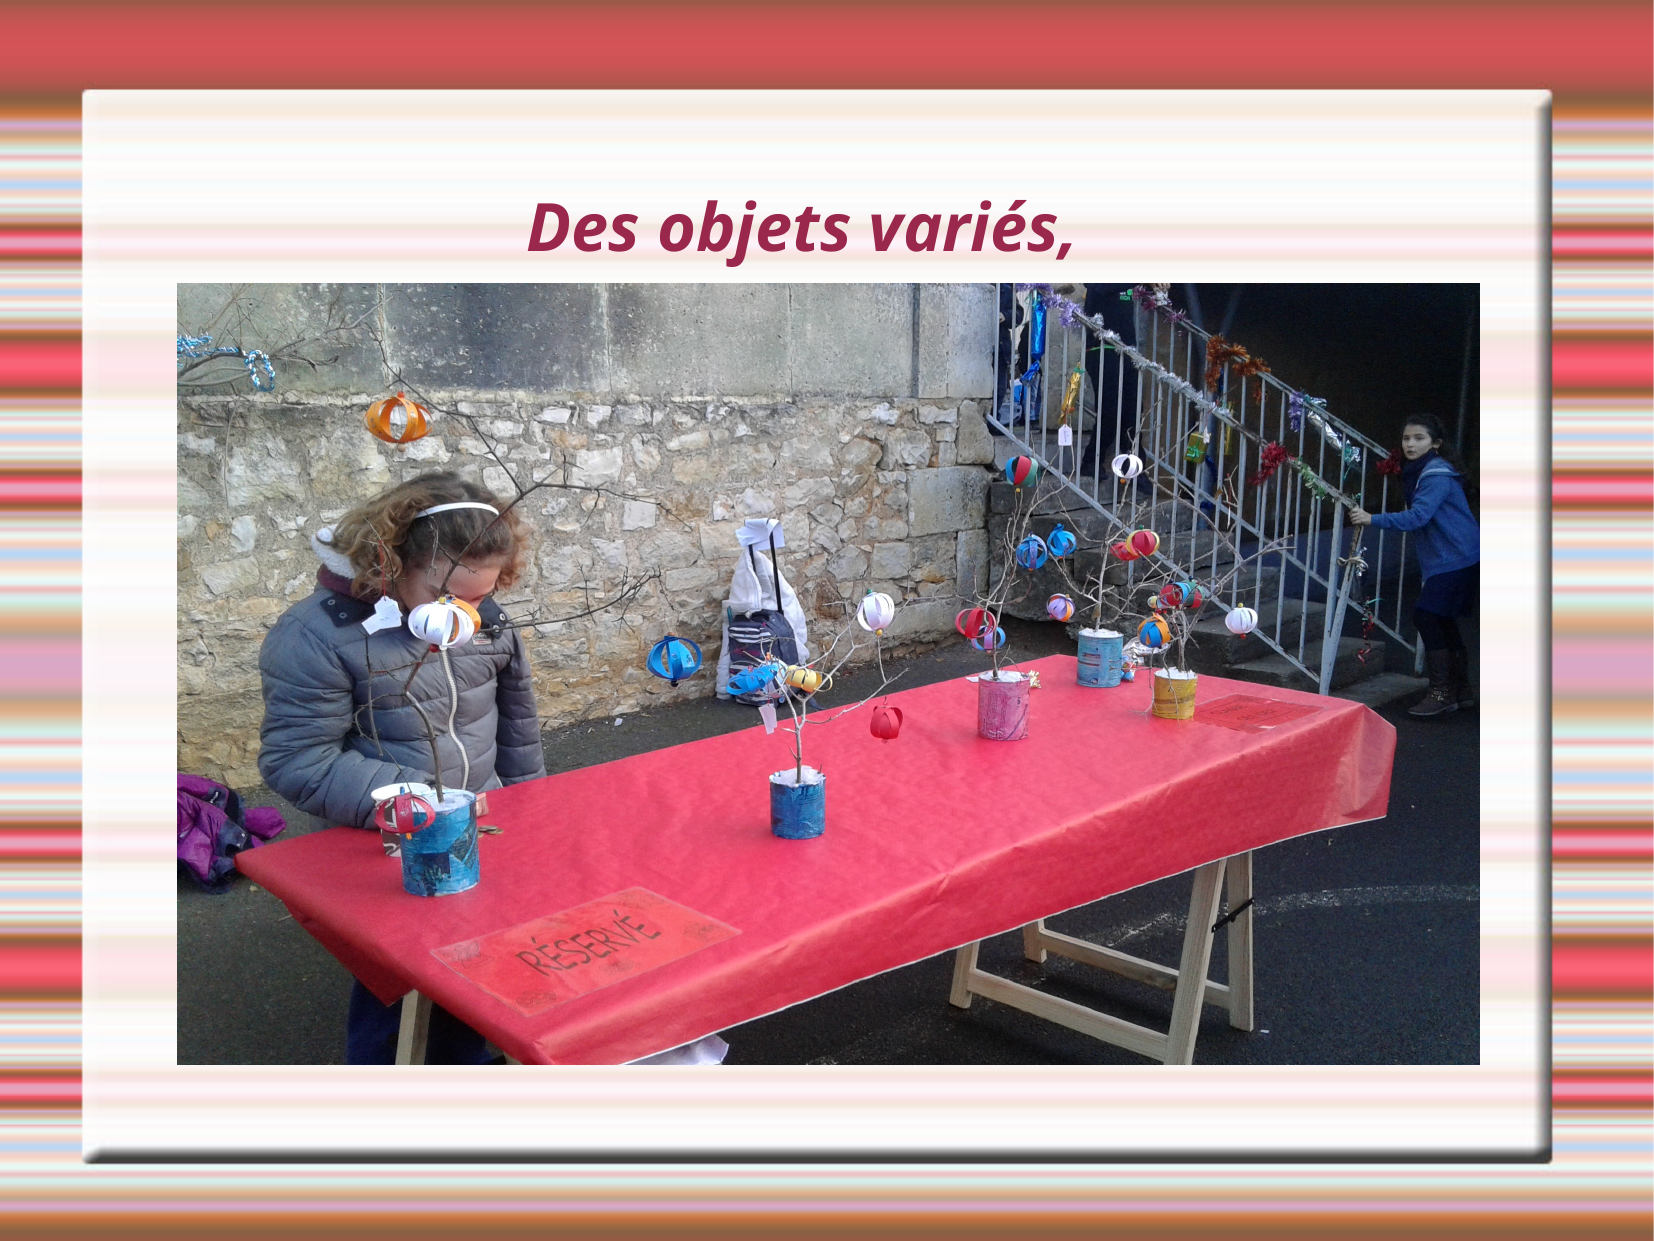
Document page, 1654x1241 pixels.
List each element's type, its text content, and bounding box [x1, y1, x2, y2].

title Des objets variés, [88, 114, 1534, 322]
picture [0, 0, 1654, 1241]
